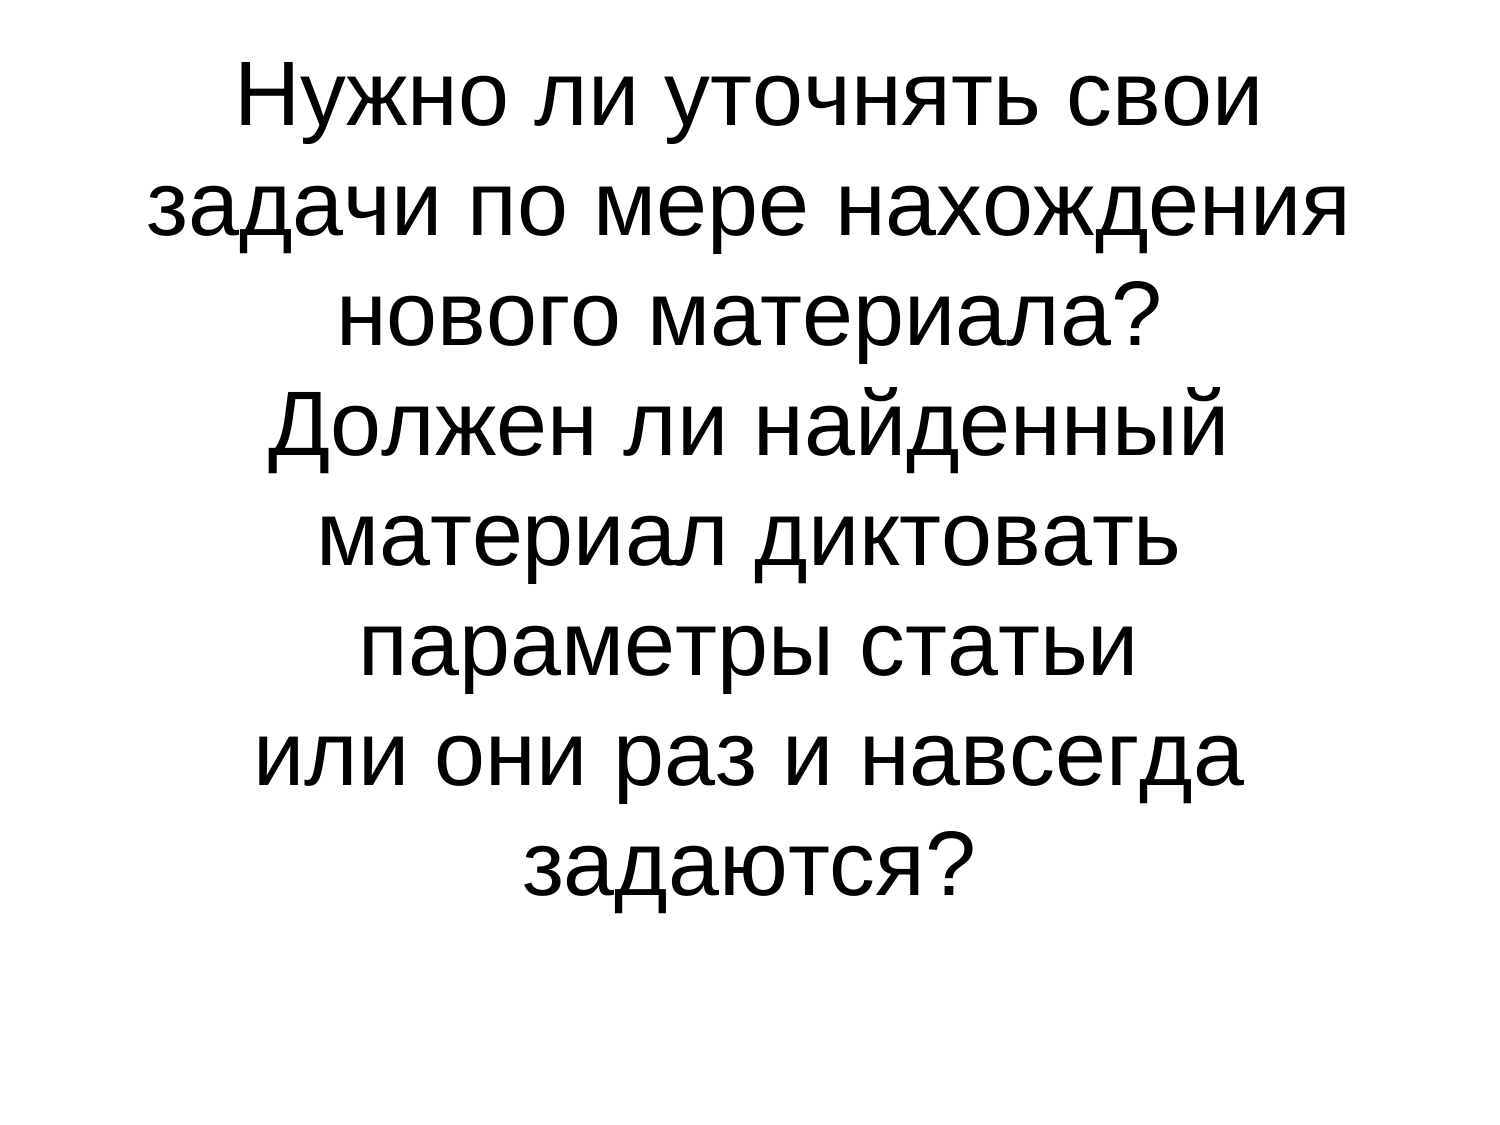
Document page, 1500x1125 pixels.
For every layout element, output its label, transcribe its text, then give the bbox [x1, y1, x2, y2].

title Нужно ли уточнять свои задачи по мере нахождения нового материала? Должен ли найденный материал диктовать параметры статьи или они раз и навсегда задаются? [74, 26, 1425, 922]
